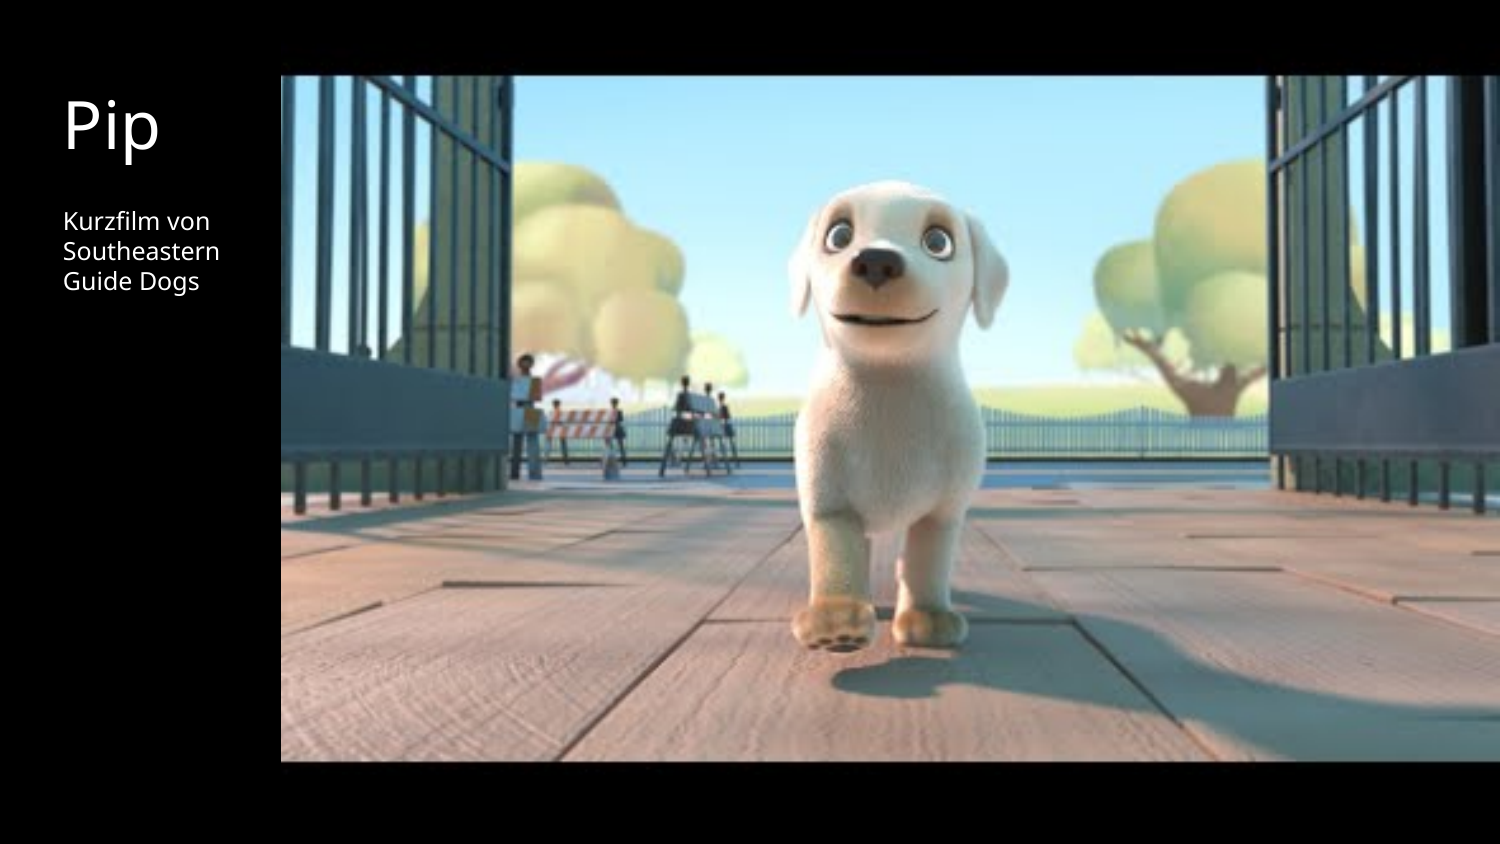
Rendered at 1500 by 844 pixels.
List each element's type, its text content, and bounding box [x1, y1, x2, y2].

text_box Pip [47, 67, 281, 178]
picture [281, 0, 1500, 844]
text_box Kurzfilm von Southeastern Guide Dogs [47, 190, 281, 311]
